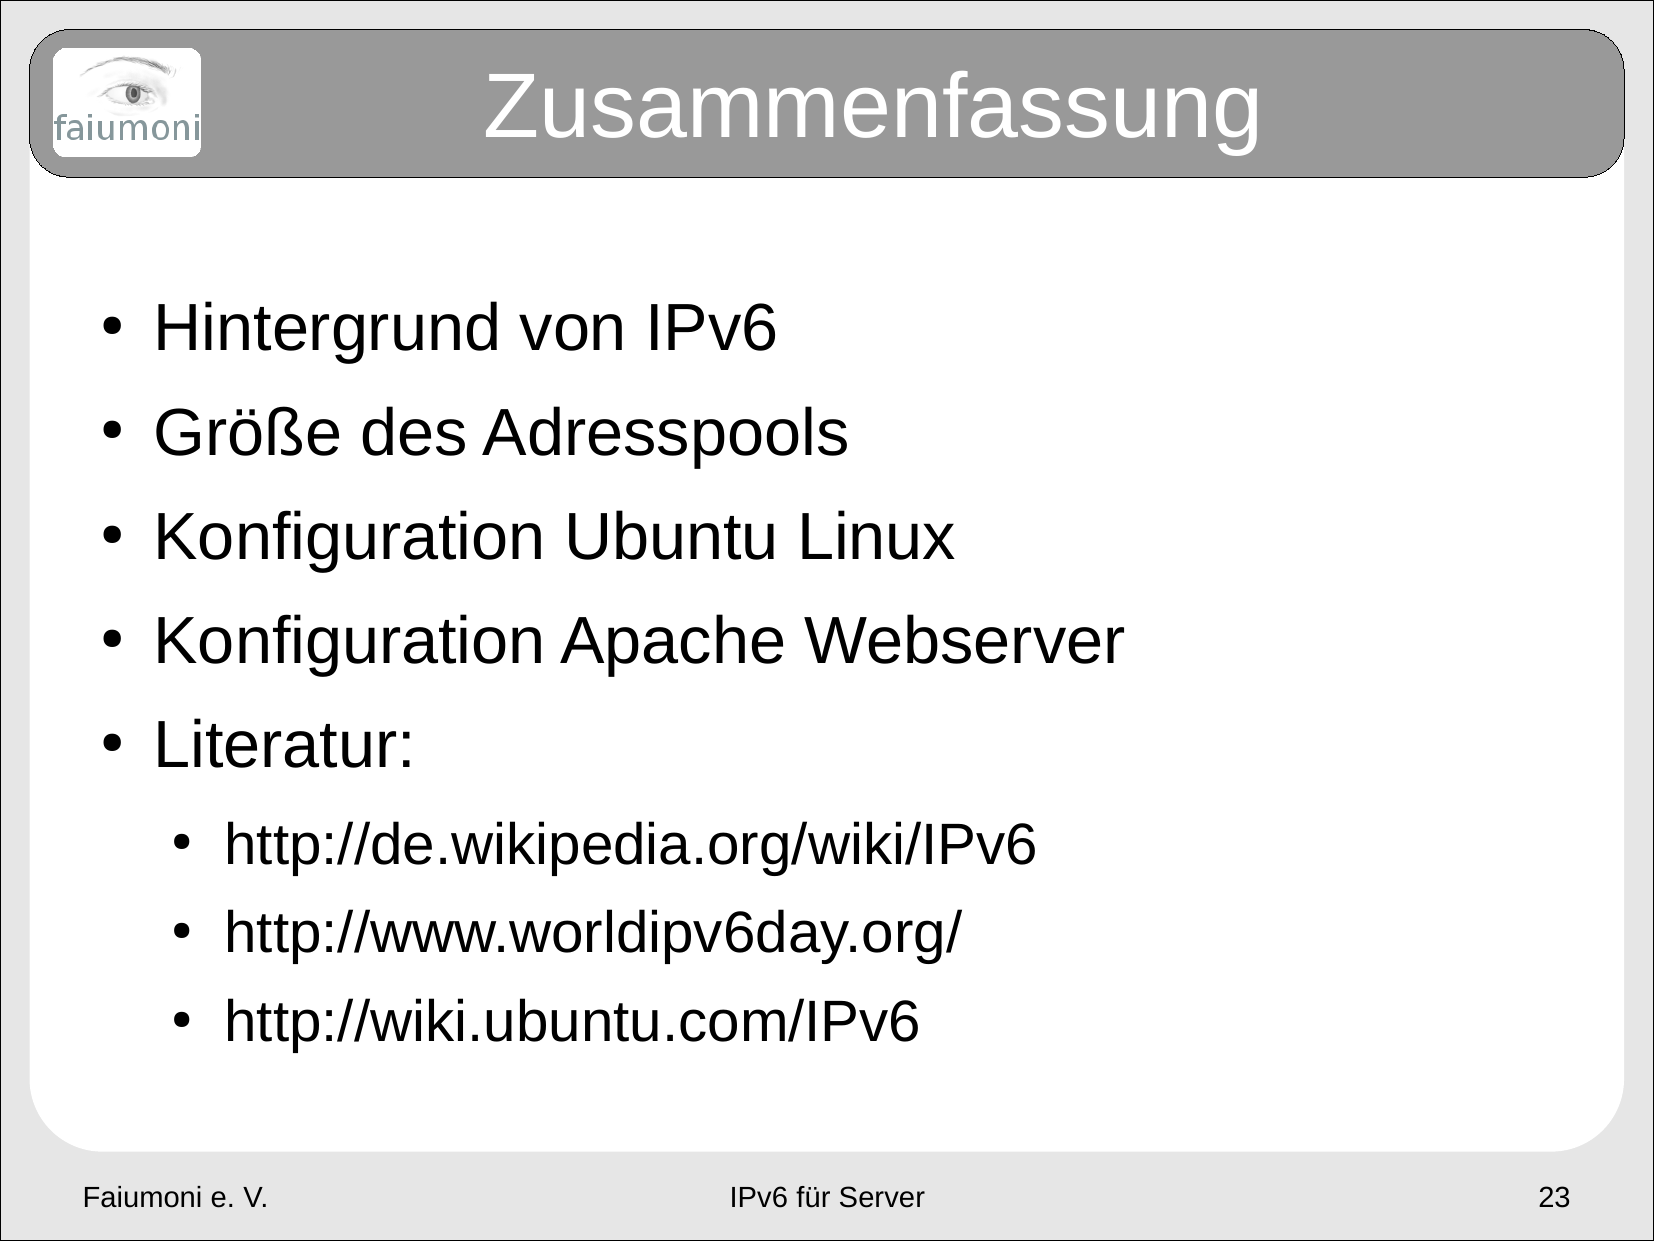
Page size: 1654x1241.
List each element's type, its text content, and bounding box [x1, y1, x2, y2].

list Hintergrund von IPv6 Größe des Adresspools Konfiguration Ubuntu Linux Konfiguration Apache Webserver Literatur: http://de.wikipedia.org/wiki/IPv6 http://www.worldipv6day.org/ http://wiki.ubuntu.com/IPv6 [82, 290, 1571, 1109]
picture [53, 48, 129, 157]
title Zusammenfassung [129, 2, 1619, 210]
